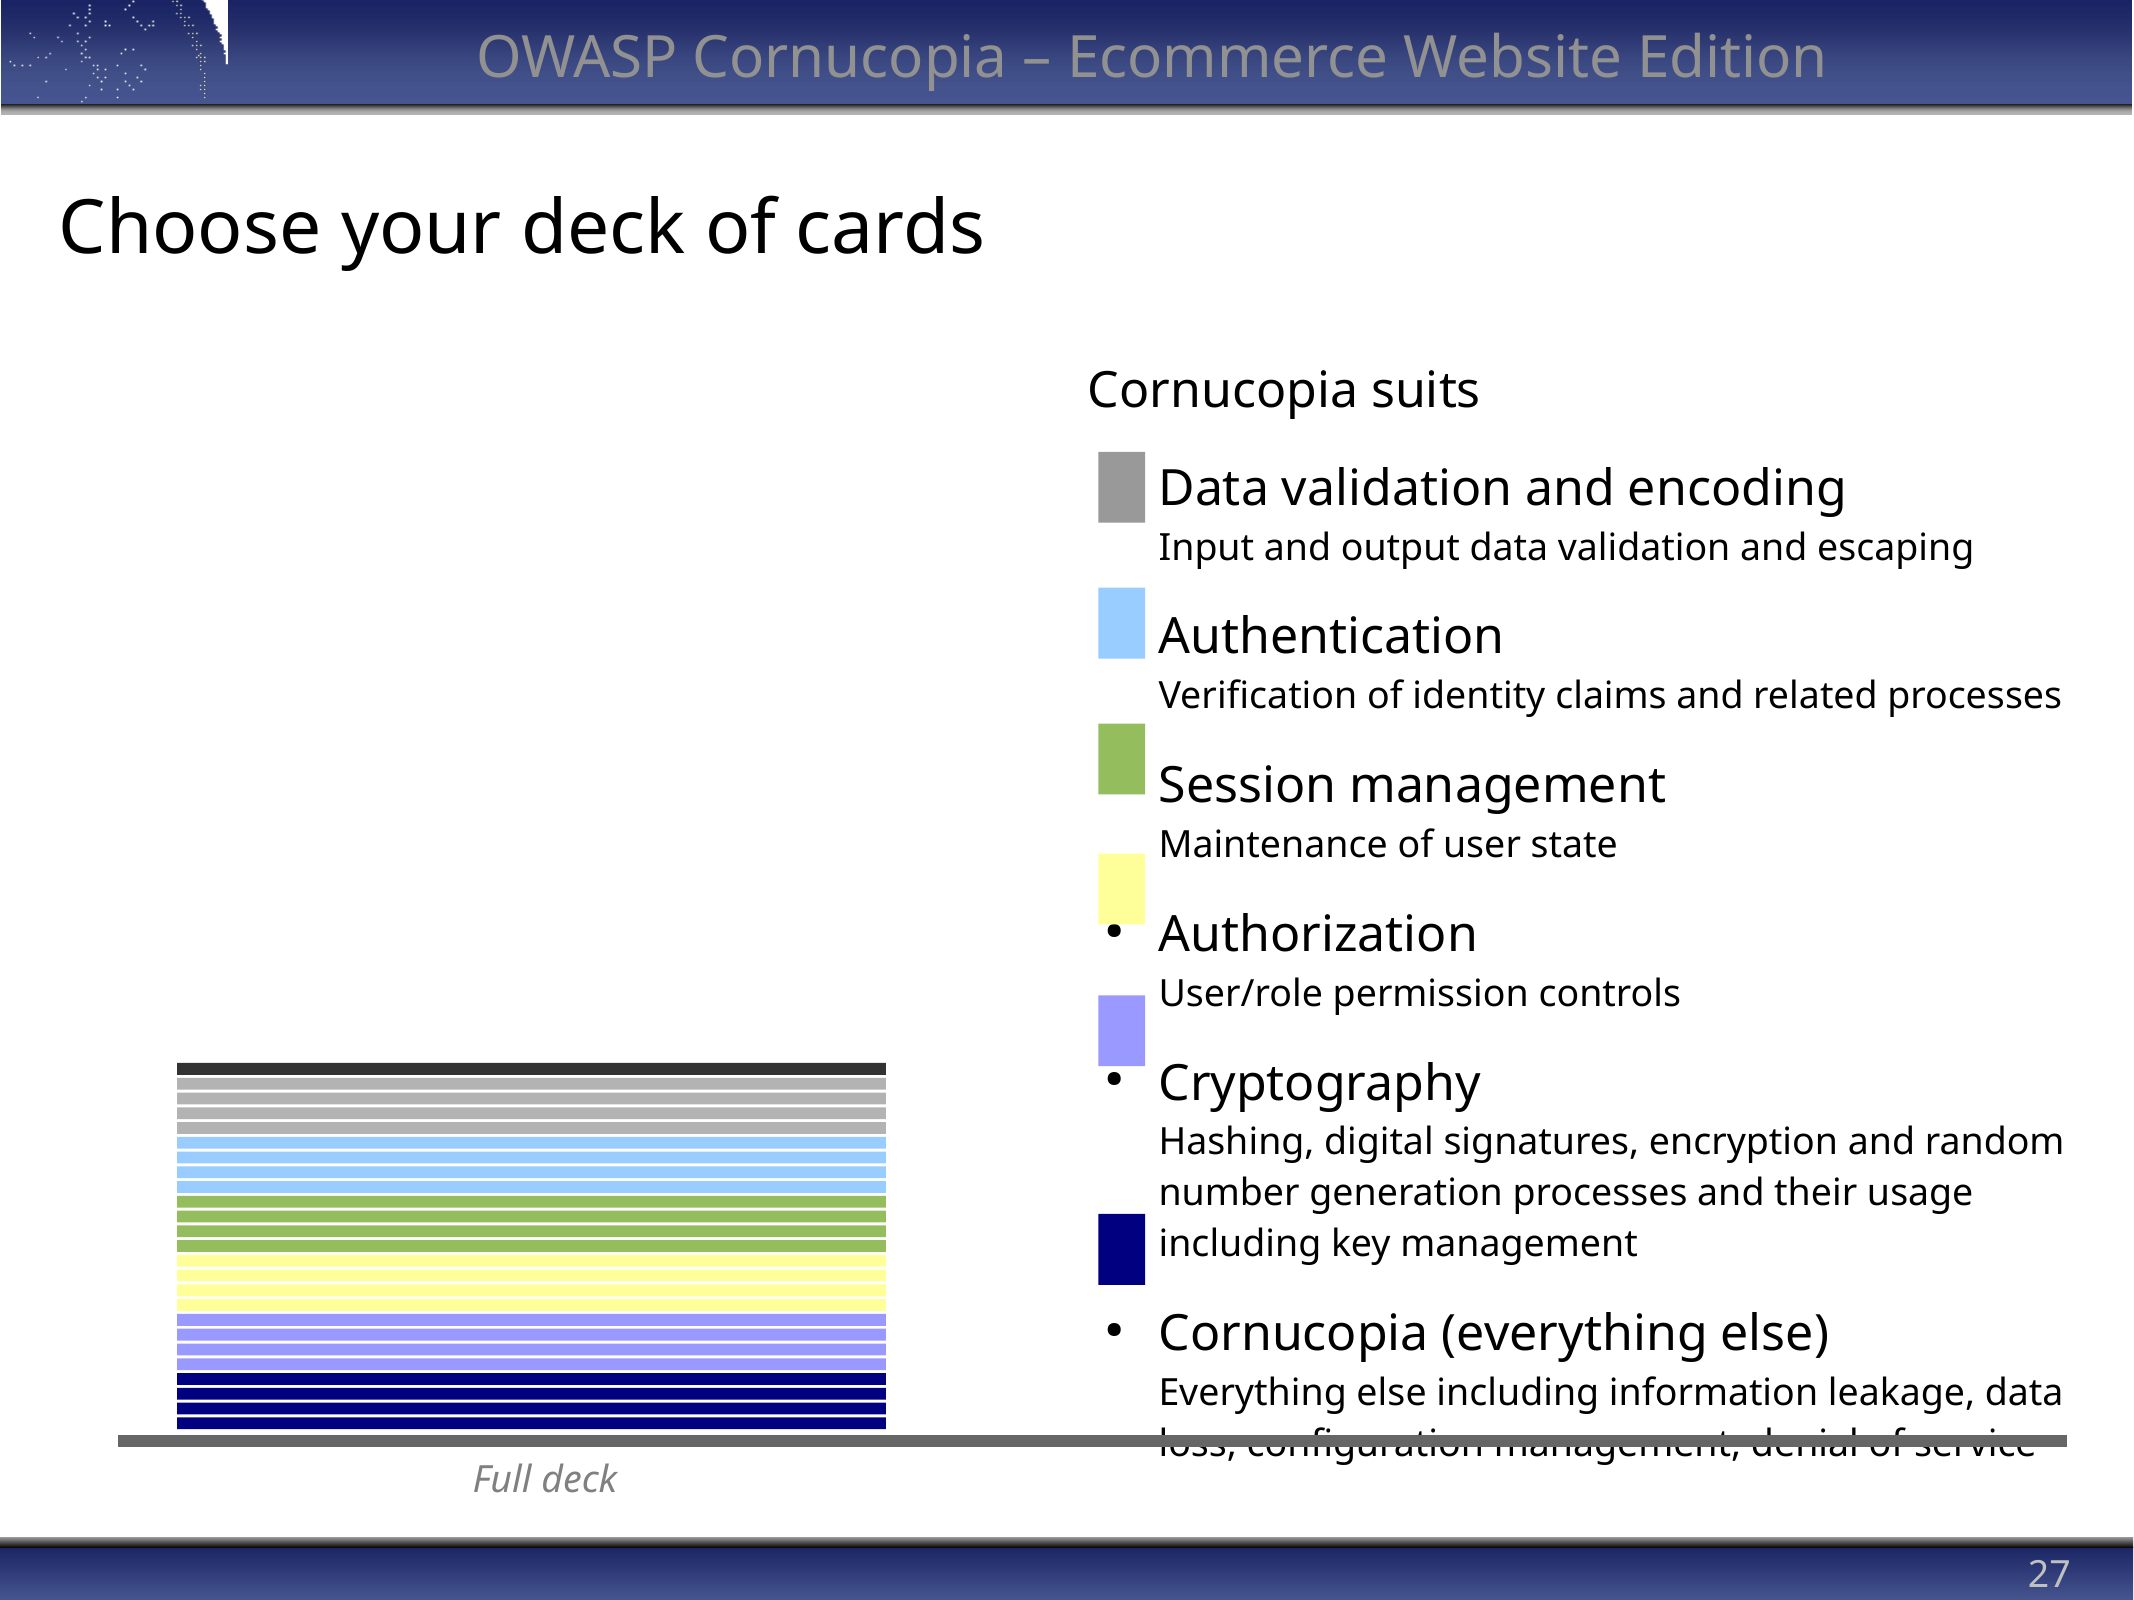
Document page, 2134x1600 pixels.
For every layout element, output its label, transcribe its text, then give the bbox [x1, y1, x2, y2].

list [1098, 723, 1146, 795]
list [177, 1417, 886, 1430]
list [177, 1254, 886, 1267]
list [1098, 451, 1146, 523]
list [177, 1210, 886, 1223]
list [1098, 587, 1146, 659]
list [177, 1313, 886, 1326]
list [177, 1077, 886, 1090]
list [177, 1107, 886, 1120]
list [177, 1373, 886, 1385]
list [177, 1181, 886, 1193]
list [177, 1343, 886, 1356]
list Full deck [472, 1452, 709, 1506]
list [1098, 995, 1146, 1067]
list [177, 1092, 886, 1105]
list [177, 1062, 886, 1075]
list [177, 1195, 886, 1208]
list [177, 1225, 886, 1238]
list [1098, 853, 1146, 925]
list [177, 1284, 886, 1297]
list [177, 1166, 886, 1179]
list [177, 1328, 886, 1341]
list [177, 1387, 886, 1400]
list [177, 1151, 886, 1164]
title Choose your deck of cards [58, 124, 2126, 325]
list [177, 1299, 886, 1312]
list [177, 1240, 886, 1252]
list [177, 1269, 886, 1282]
list [177, 1136, 886, 1149]
list Cornucopia suits Data validation and encoding Input and output data validation and escaping Authentication Verification of identity claims and related processes Session management Maintenance of user state Authorization User/role permission controls Cryptography Hashing, digital signatures, encryption and random number generation processes and their usage including key management Cornucopia (everything else) Everything else including information leakage, data loss, configuration management, denial of service [1087, 354, 2068, 1536]
list [118, 1435, 2067, 1447]
list [177, 1402, 886, 1415]
list [177, 1358, 886, 1371]
list [177, 1122, 886, 1134]
list [1098, 1213, 1146, 1285]
